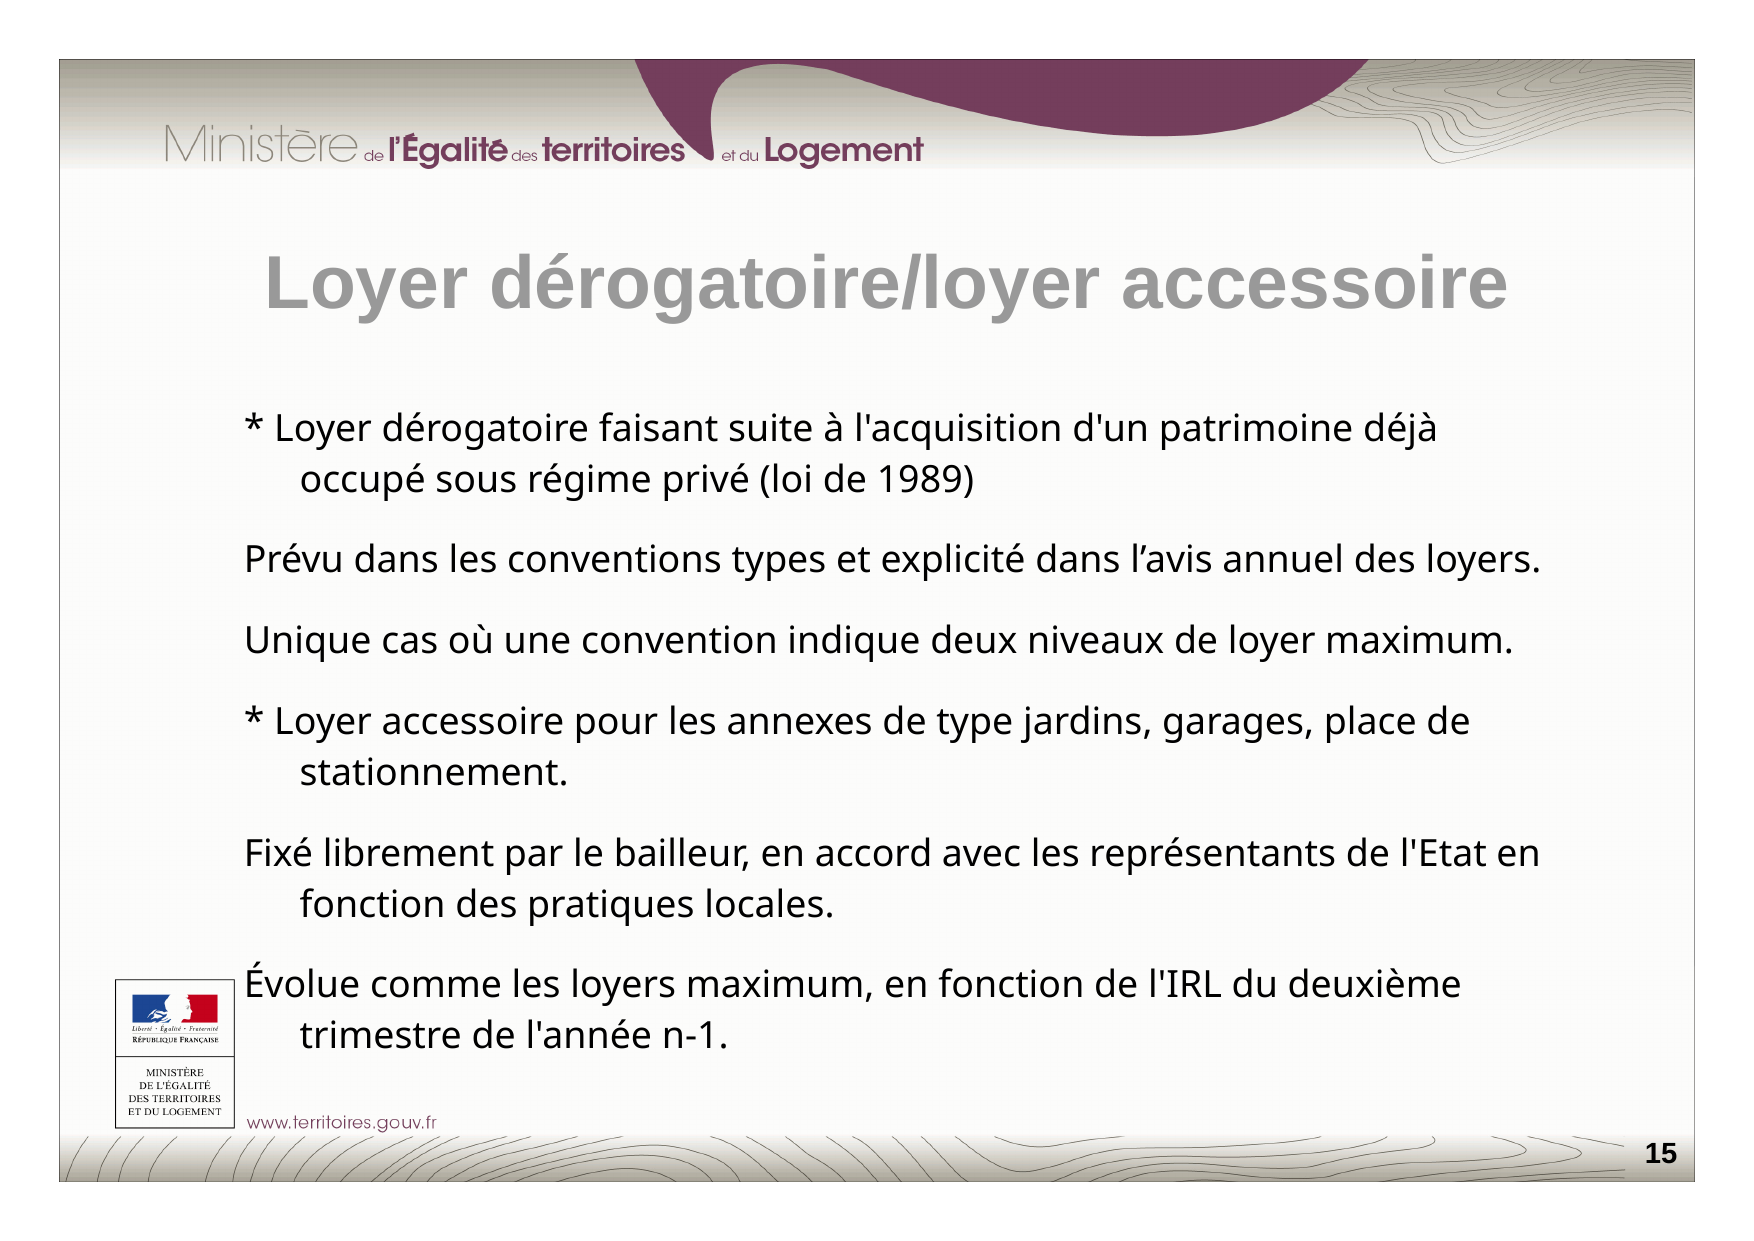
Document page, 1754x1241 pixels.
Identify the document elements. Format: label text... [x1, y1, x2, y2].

list * Loyer dérogatoire faisant suite à l'acquisition d'un patrimoine déjà occupé sous régime privé (loi de 1989) Prévu dans les conventions types et explicité dans l’avis annuel des loyers. Unique cas où une convention indique deux niveaux de loyer maximum. * Loyer accessoire pour les annexes de type jardins, garages, place de stationnement. Fixé librement par le bailleur, en accord avec les représentants de l'Etat en fonction des pratiques locales. Évolue comme les loyers maximum, en fonction de l'IRL du deuxième trimestre de l'année n-1. [243, 401, 1559, 1053]
picture [59, 59, 1695, 1182]
title Loyer dérogatoire/loyer accessoire [151, 188, 1624, 377]
